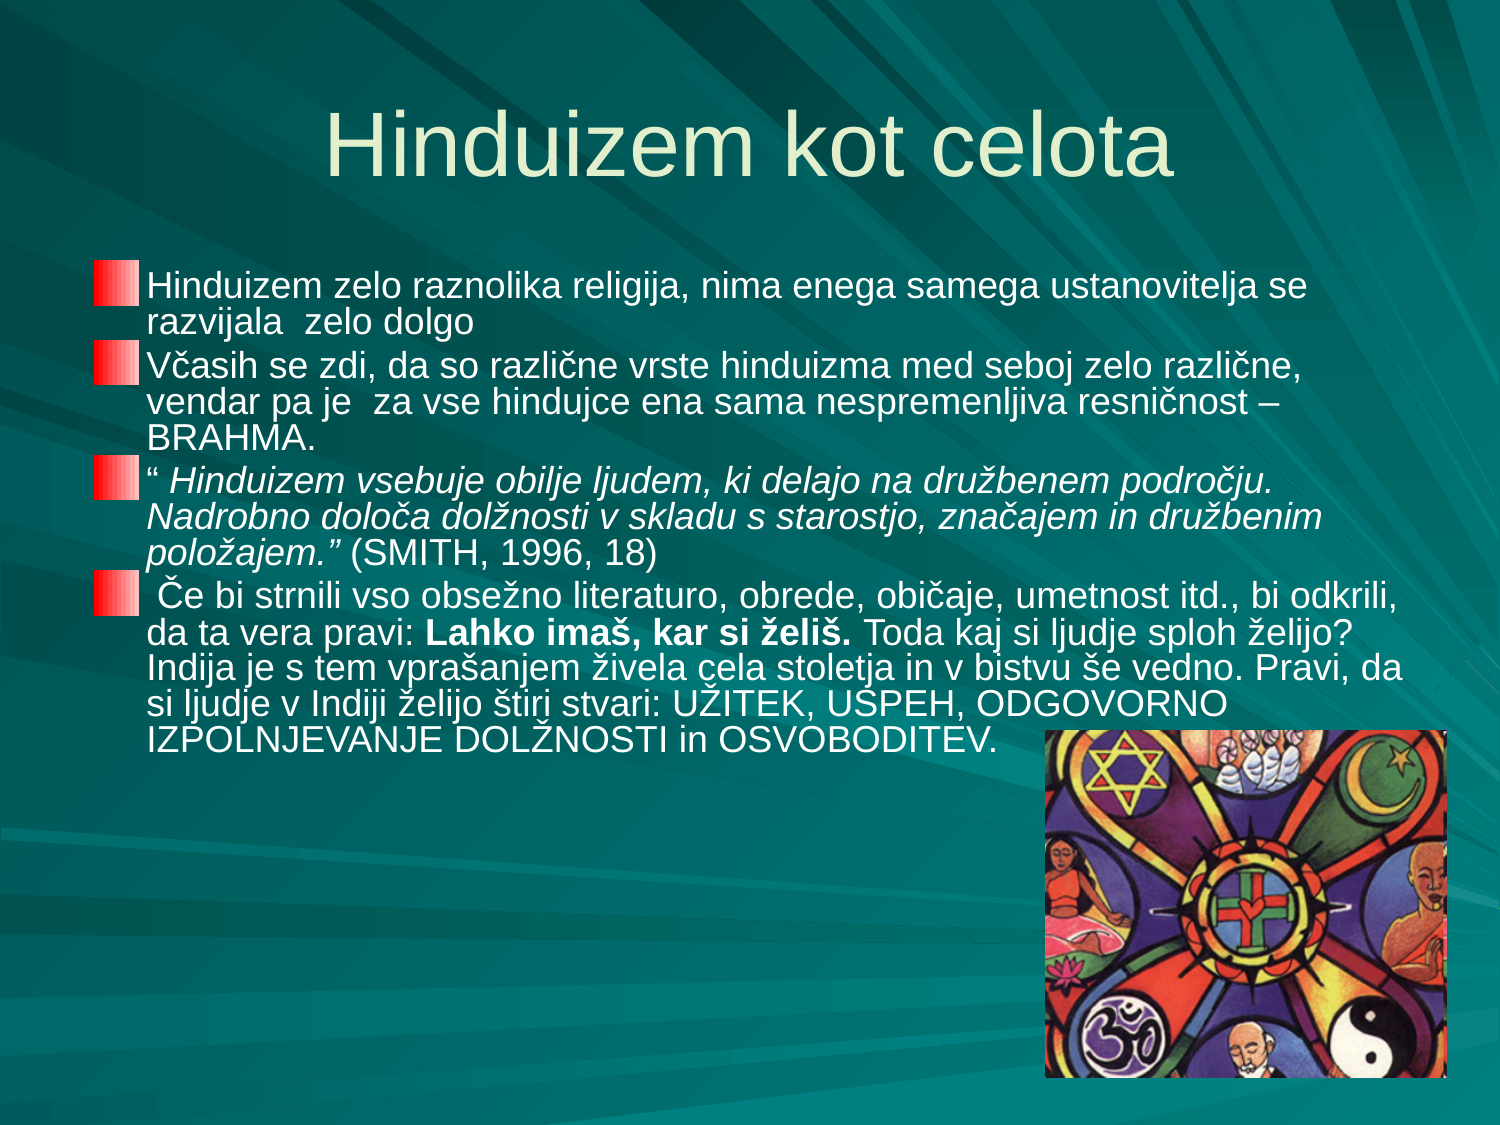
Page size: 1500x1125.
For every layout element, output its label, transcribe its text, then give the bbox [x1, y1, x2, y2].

title Hinduizem kot celota [75, 45, 1425, 234]
list Hinduizem zelo raznolika religija, nima enega samega ustanovitelja se razvijala zelo dolgo Včasih se zdi, da so različne vrste hinduizma med seboj zelo različne, vendar pa je za vse hindujce ena sama nespremenljiva resničnost – BRAHMA. “ Hinduizem vsebuje obilje ljudem, ki delajo na družbenem področju. Nadrobno določa dolžnosti v skladu s starostjo, značajem in družbenim položajem.” (SMITH, 1996, 18) Če bi strnili vso obsežno literaturo, obrede, običaje, umetnost itd., bi odkrili, da ta vera pravi: Lahko imaš, kar si želiš. Toda kaj si ljudje sploh želijo? Indija je s tem vprašanjem živela cela stoletja in v bistvu še vedno. Pravi, da si ljudje v Indiji želijo štiri stvari: UŽITEK, USPEH, ODGOVORNO IZPOLNJEVANJE DOLŽNOSTI in OSVOBODITEV. [75, 262, 1425, 775]
picture [90, 256, 144, 262]
picture [1045, 730, 1447, 1078]
